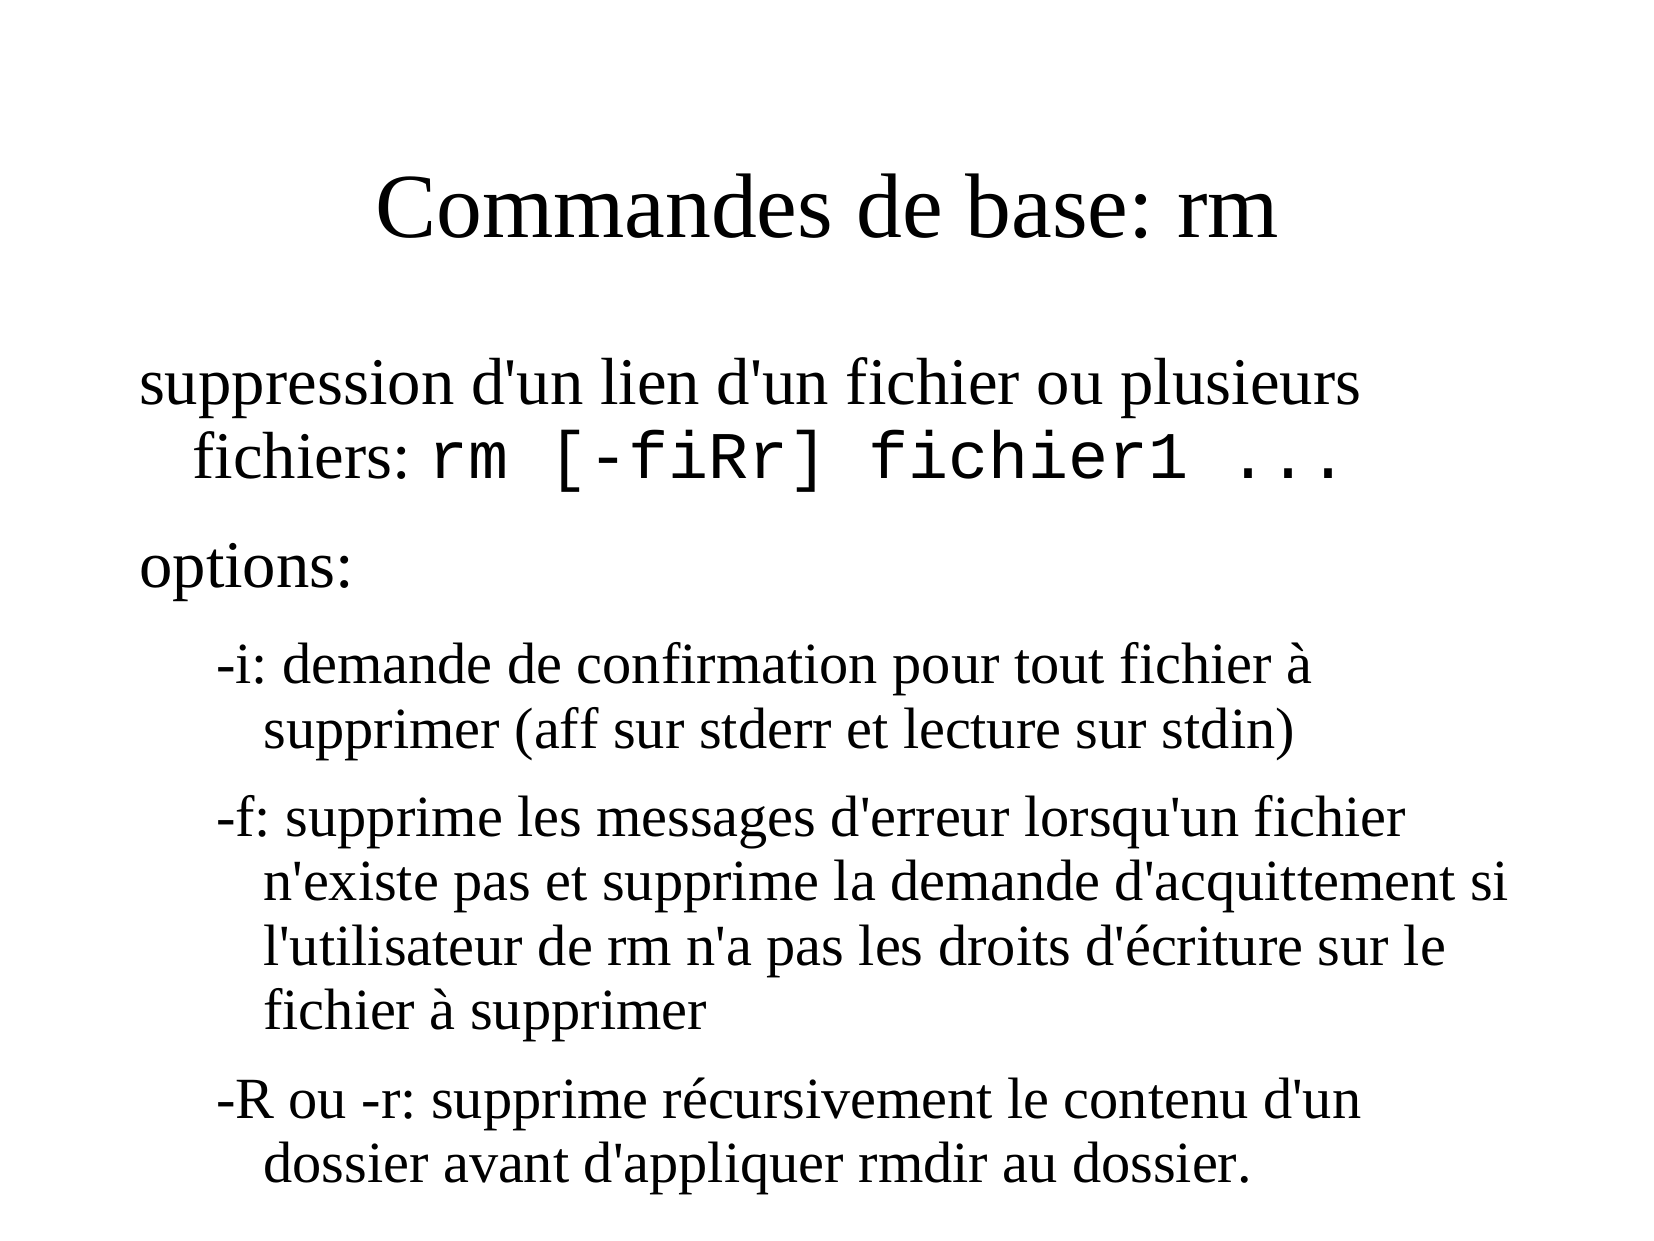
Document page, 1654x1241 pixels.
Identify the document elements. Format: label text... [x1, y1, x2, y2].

title Commandes de base: rm [121, 102, 1534, 311]
list suppression d'un lien d'un fichier ou plusieurs fichiers: rm [-fiRr] fichier1 ... options: -i: demande de confirmation pour tout fichier à supprimer (aff sur stderr et lecture sur stdin) -f: supprime les messages d'erreur lorsqu'un fichier n'existe pas et supprime la demande d'acquittement si l'utilisateur de rm n'a pas les droits d'écriture sur le fichier à supprimer -R ou -r: supprime récursivement le contenu d'un dossier avant d'appliquer rmdir au dossier. [121, 344, 1534, 1203]
